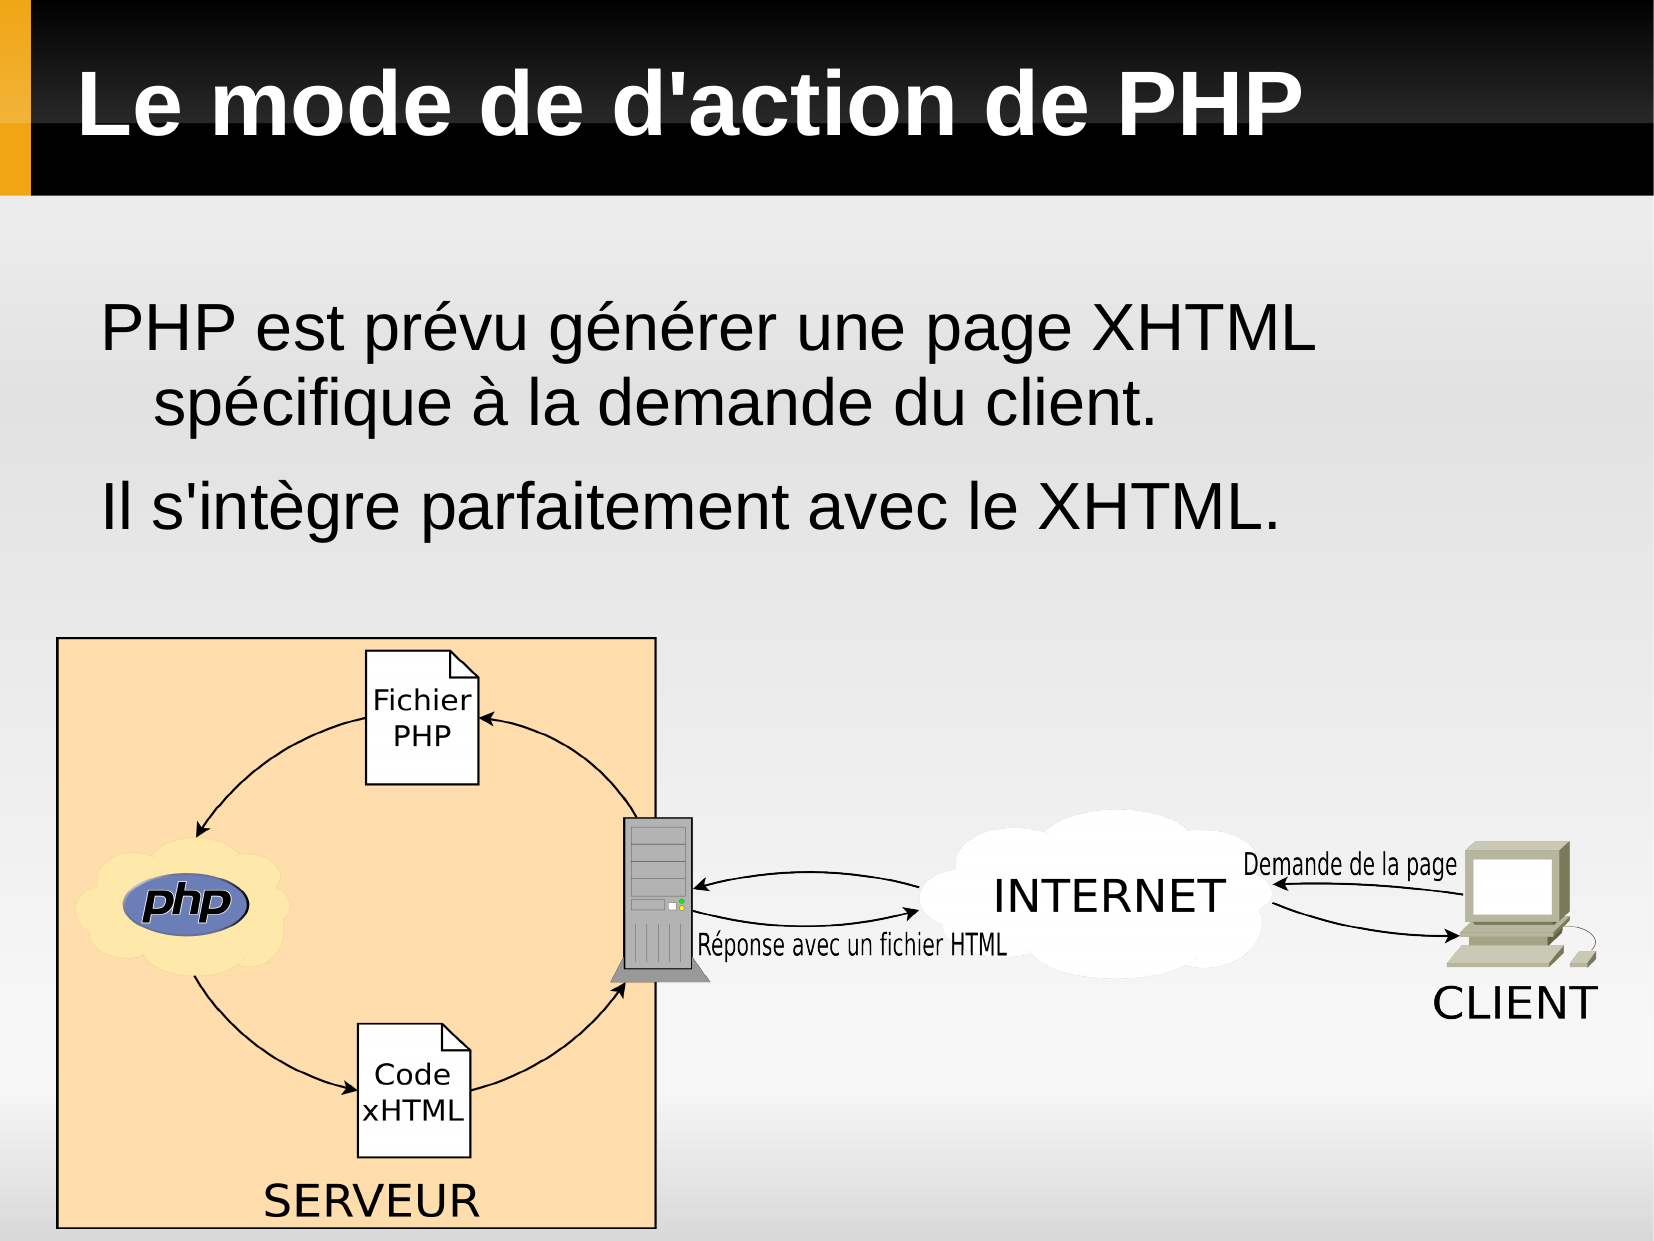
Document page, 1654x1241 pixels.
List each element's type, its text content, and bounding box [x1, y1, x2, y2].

list PHP est prévu générer une page XHTML spécifique à la demande du client. Il s'intègre parfaitement avec le XHTML. [82, 290, 1571, 637]
picture [0, 0, 1654, 1241]
title Le mode de d'action de PHP [76, 7, 1565, 200]
